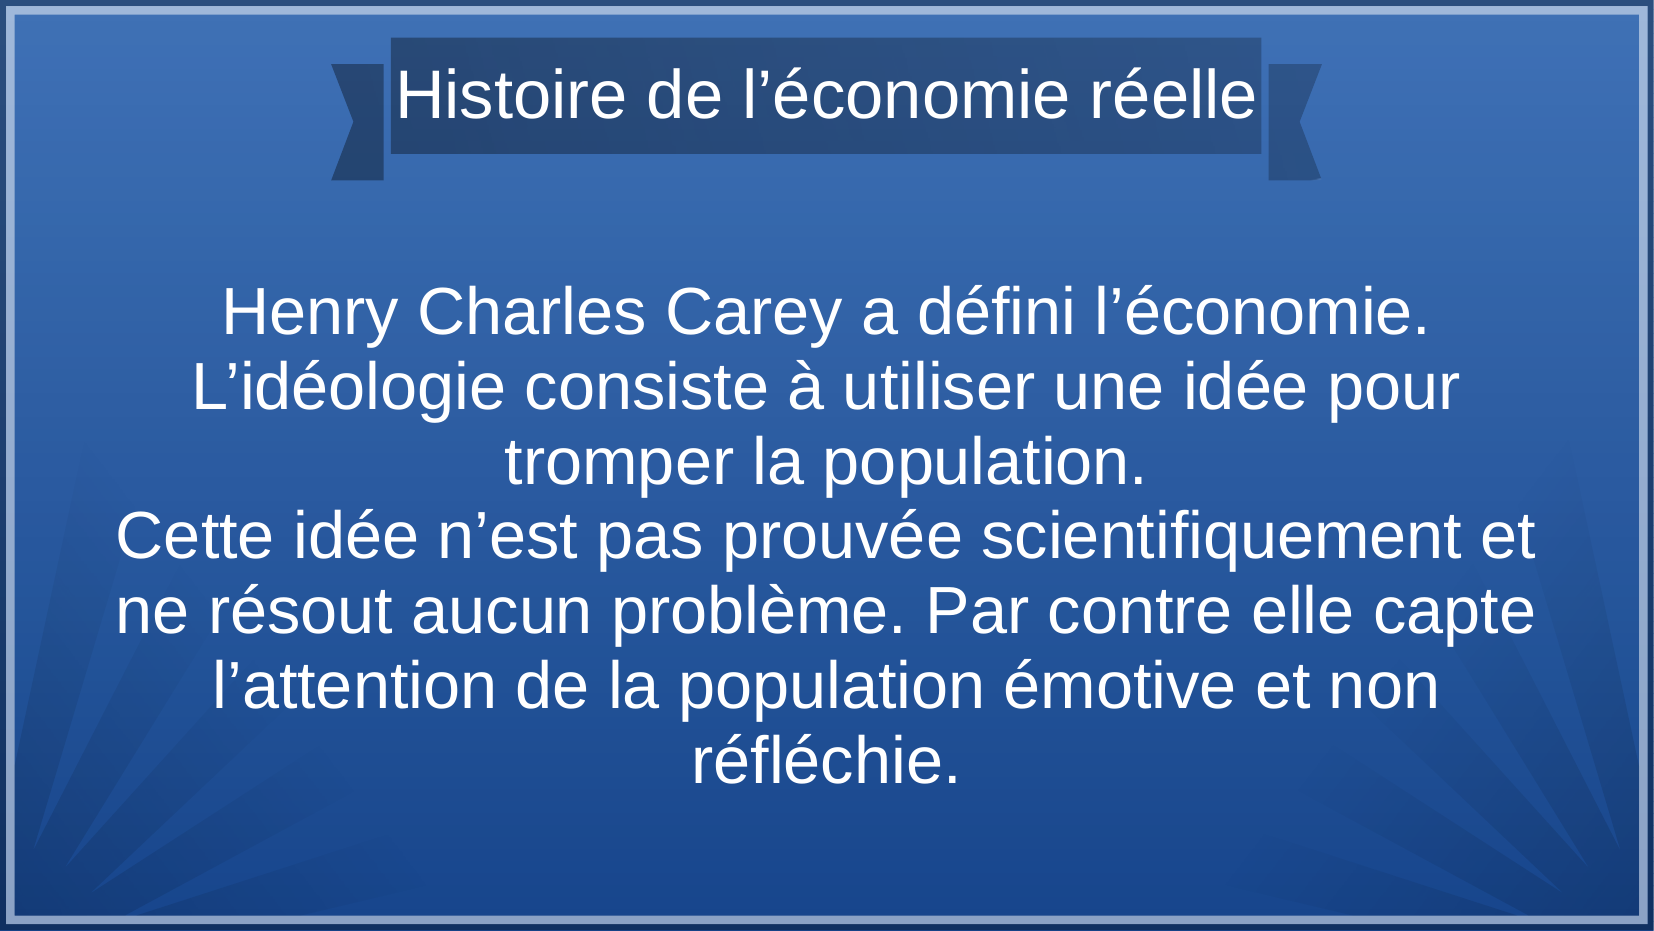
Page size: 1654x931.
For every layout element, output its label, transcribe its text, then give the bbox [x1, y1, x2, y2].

subtitle Henry Charles Carey a défini l’économie. L’idéologie consiste à utiliser une idée pour tromper la population. Cette idée n’est pas prouvée scientifiquement et ne résout aucun problème. Par contre elle capte l’attention de la population émotive et non réfléchie. [82, 224, 1571, 848]
title Histoire de l’économie réelle [389, 35, 1264, 154]
